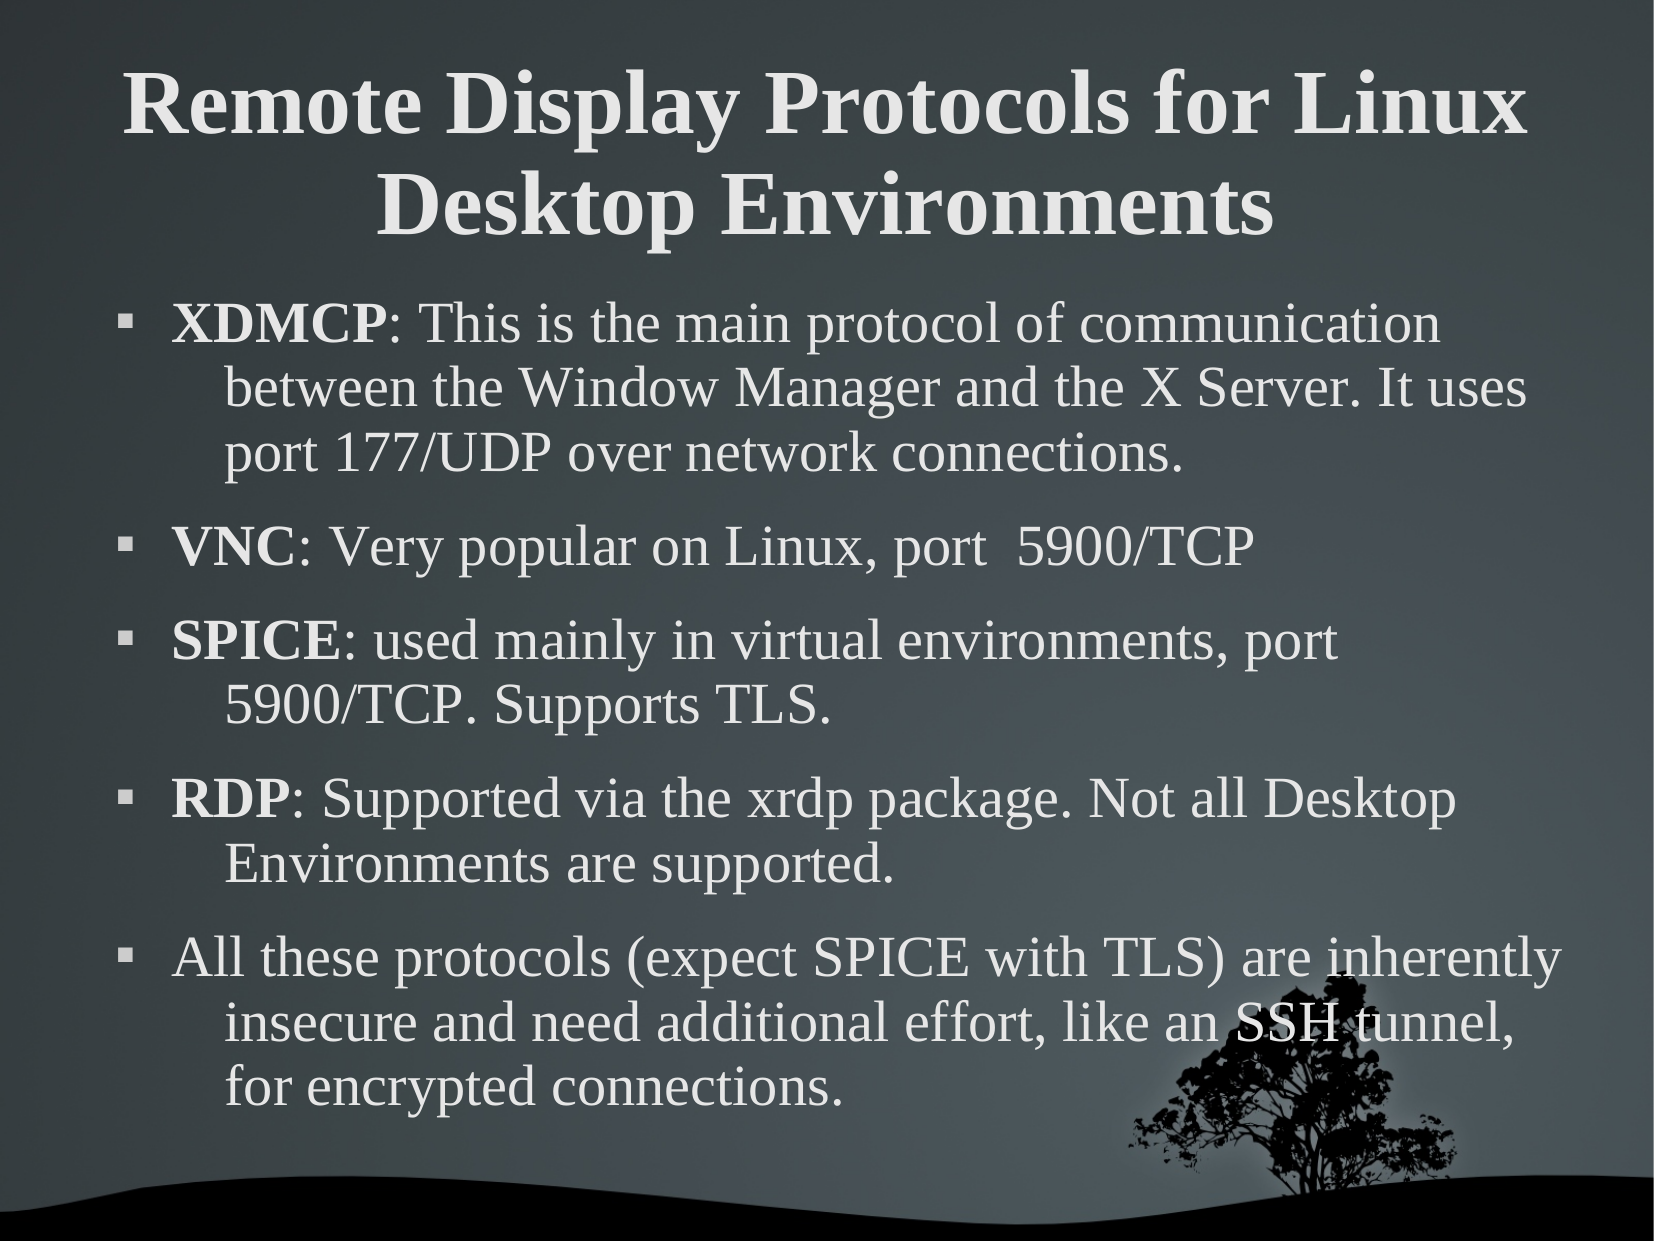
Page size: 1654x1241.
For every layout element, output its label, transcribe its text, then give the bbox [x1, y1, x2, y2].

title Remote Display Protocols for Linux Desktop Environments [82, 49, 1571, 257]
list XDMCP: This is the main protocol of communication between the Window Manager and the X Server. It uses port 177/UDP over network connections. VNC: Very popular on Linux, port 5900/TCP SPICE: used mainly in virtual environments, port 5900/TCP. Supports TLS. RDP: Supported via the xrdp package. Not all Desktop Environments are supported. All these protocols (expect SPICE with TLS) are inherently insecure and need additional effort, like an SSH tunnel, for encrypted connections. [82, 290, 1571, 1119]
picture [0, 0, 1654, 1241]
